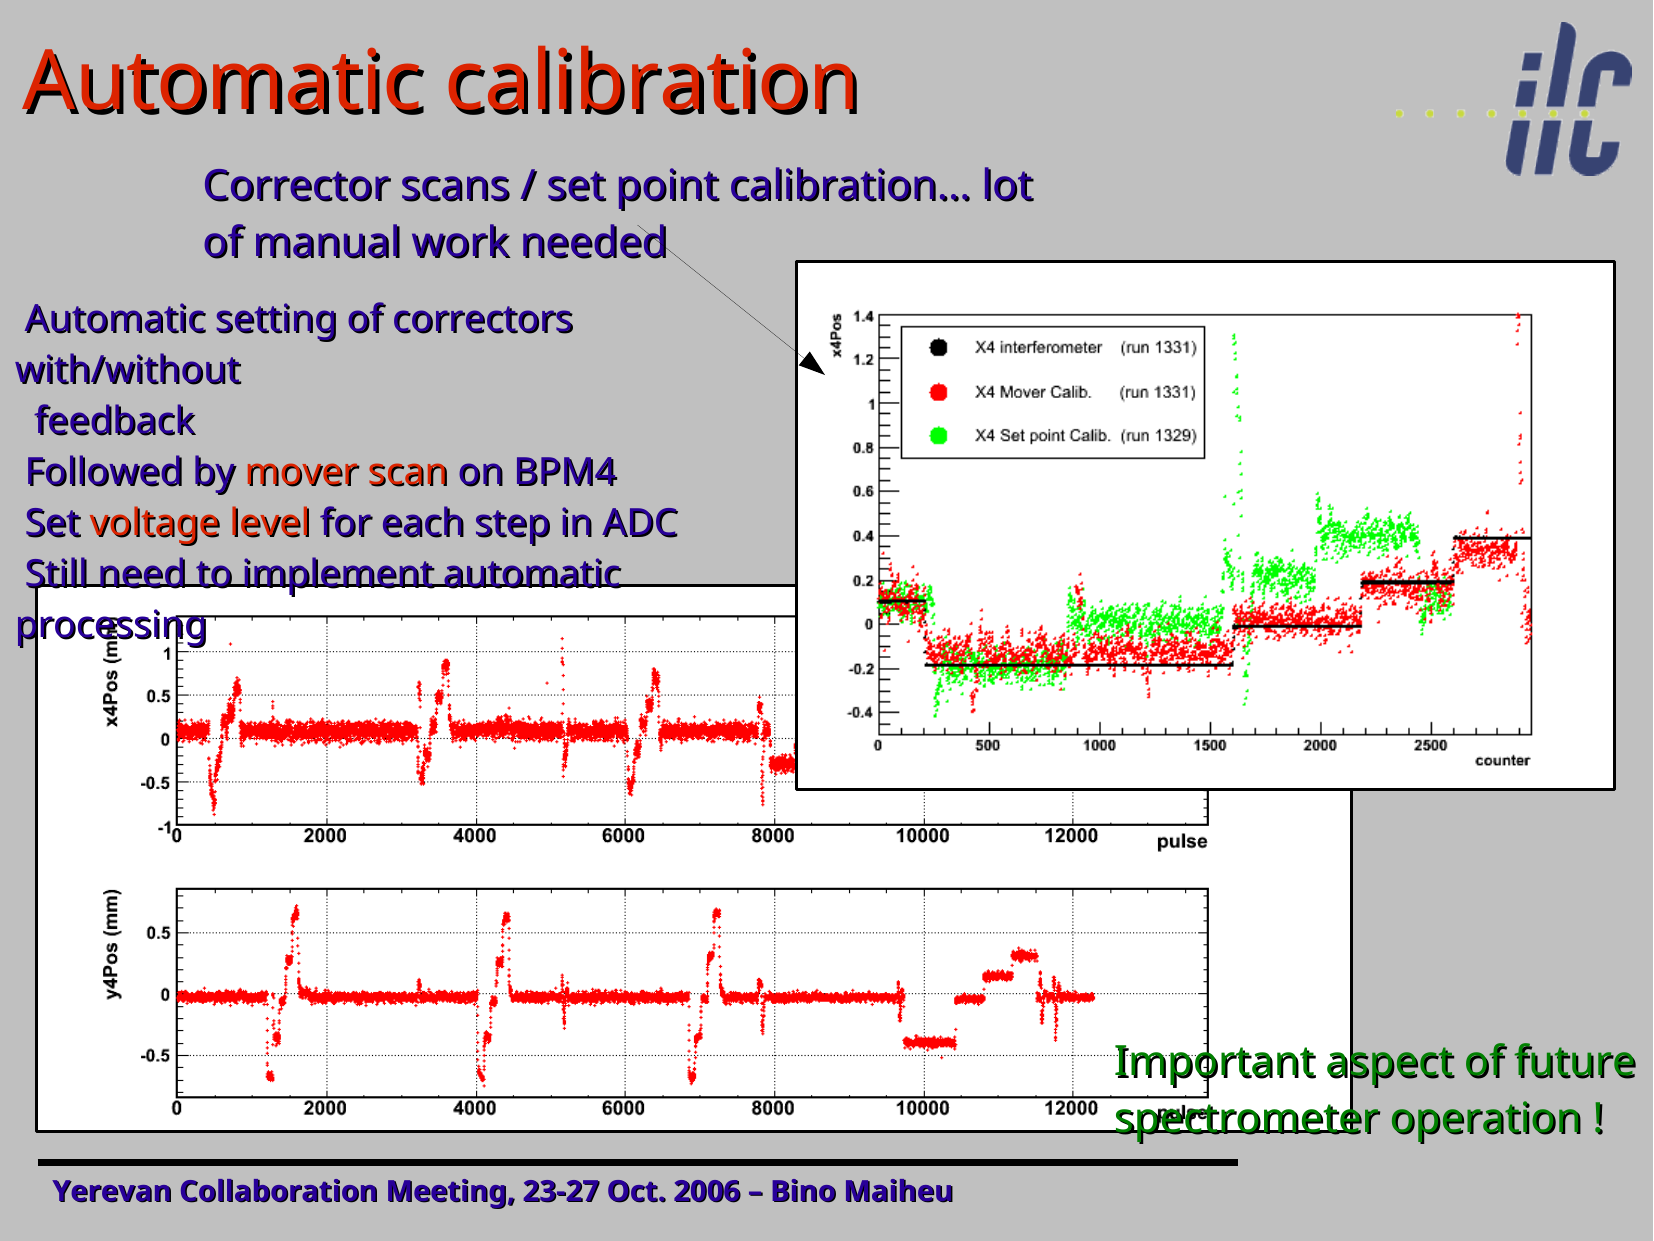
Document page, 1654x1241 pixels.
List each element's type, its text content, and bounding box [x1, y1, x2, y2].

text_box [64, 571, 740, 656]
text_box Important aspect of future spectrometer operation ! [1099, 1023, 1620, 1139]
text_box Automatic setting of correctors with/without feedback Followed by mover scan on BPM4 Set voltage level for each step in ADC Still need to implement automatic processing [712, 283, 788, 344]
text_box [294, 571, 304, 584]
text_box [565, 578, 573, 584]
text_box Corrector scans / set point calibration... lot of manual work needed [187, 147, 1053, 263]
text_box [64, 621, 70, 635]
picture [60, 622, 64, 635]
title Automatic calibration [19, 26, 863, 129]
picture [798, 355, 803, 364]
picture [1396, 22, 1632, 176]
text_box [170, 571, 180, 584]
text_box [450, 578, 457, 584]
text_box [507, 571, 517, 584]
text_box [216, 571, 226, 584]
text_box [472, 571, 481, 584]
picture [37, 586, 1351, 1131]
text_box Automatic setting of correctors with/without feedback Followed by mover scan on BPM4 Set voltage level for each step in ADC Still need to implement automatic processing [0, 283, 788, 526]
picture [798, 262, 1613, 788]
text_box Yerevan Collaboration Meeting, 23-27 Oct. 2006 – Bino Maiheu [37, 1162, 996, 1213]
